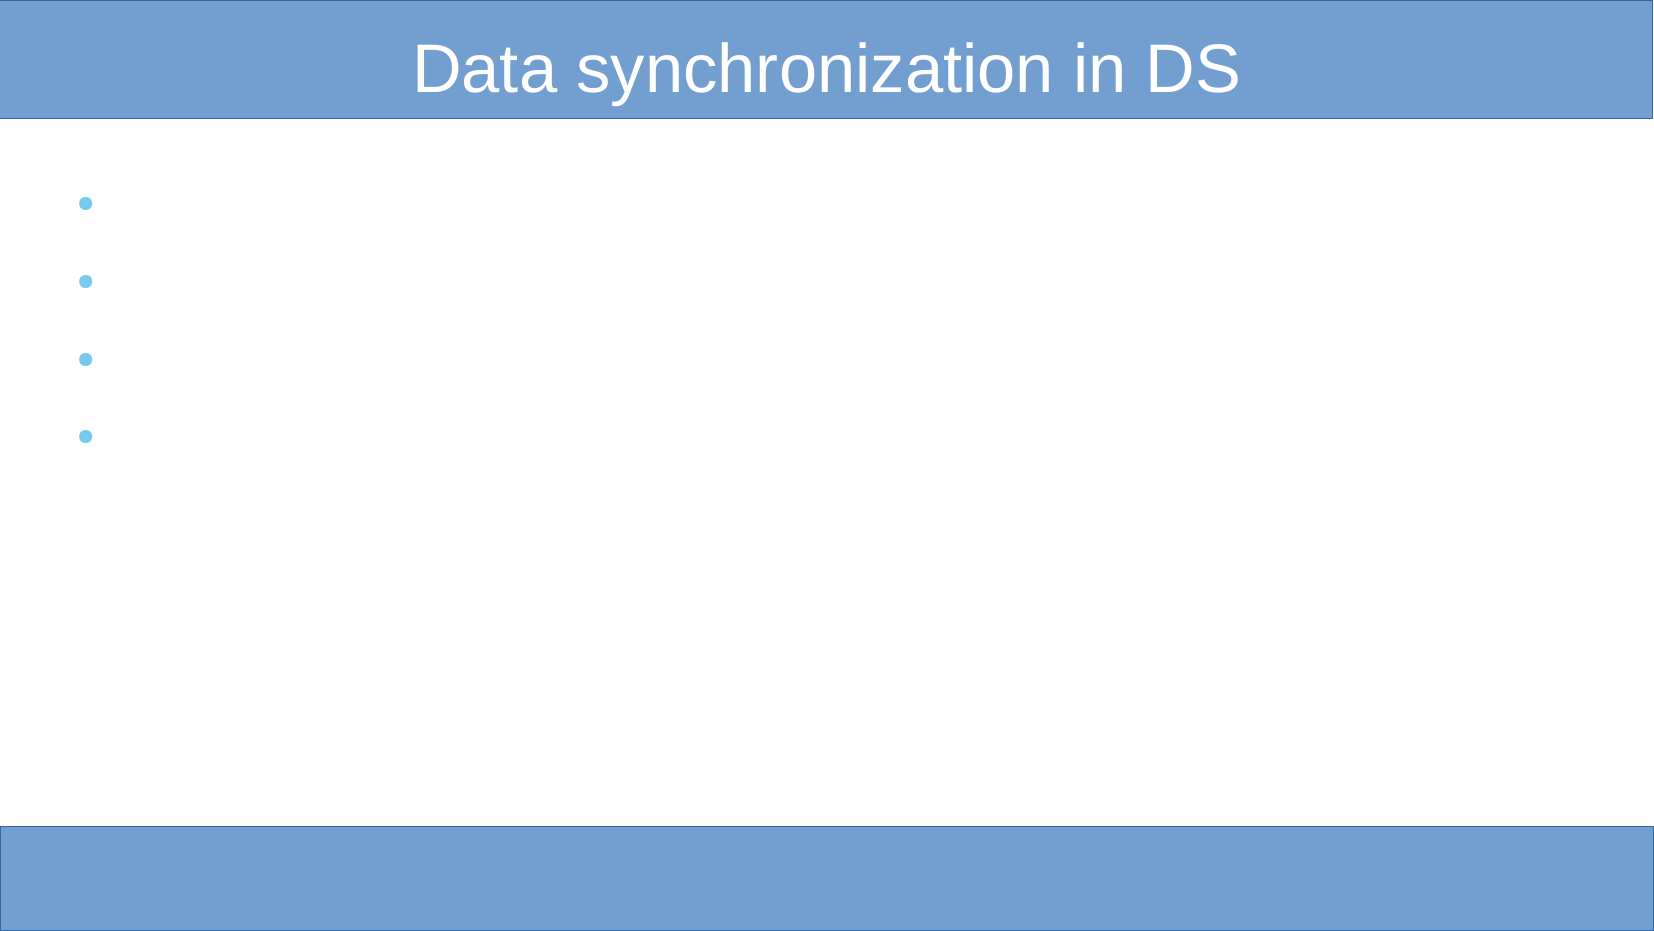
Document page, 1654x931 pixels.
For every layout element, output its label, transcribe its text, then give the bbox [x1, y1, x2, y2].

title Data synchronization in DS [59, 29, 1595, 108]
list Consistency: what is it? DS, node, transaction consistency. CAP theorem PACELC theorem (CAP extension) Examples [59, 177, 1595, 768]
